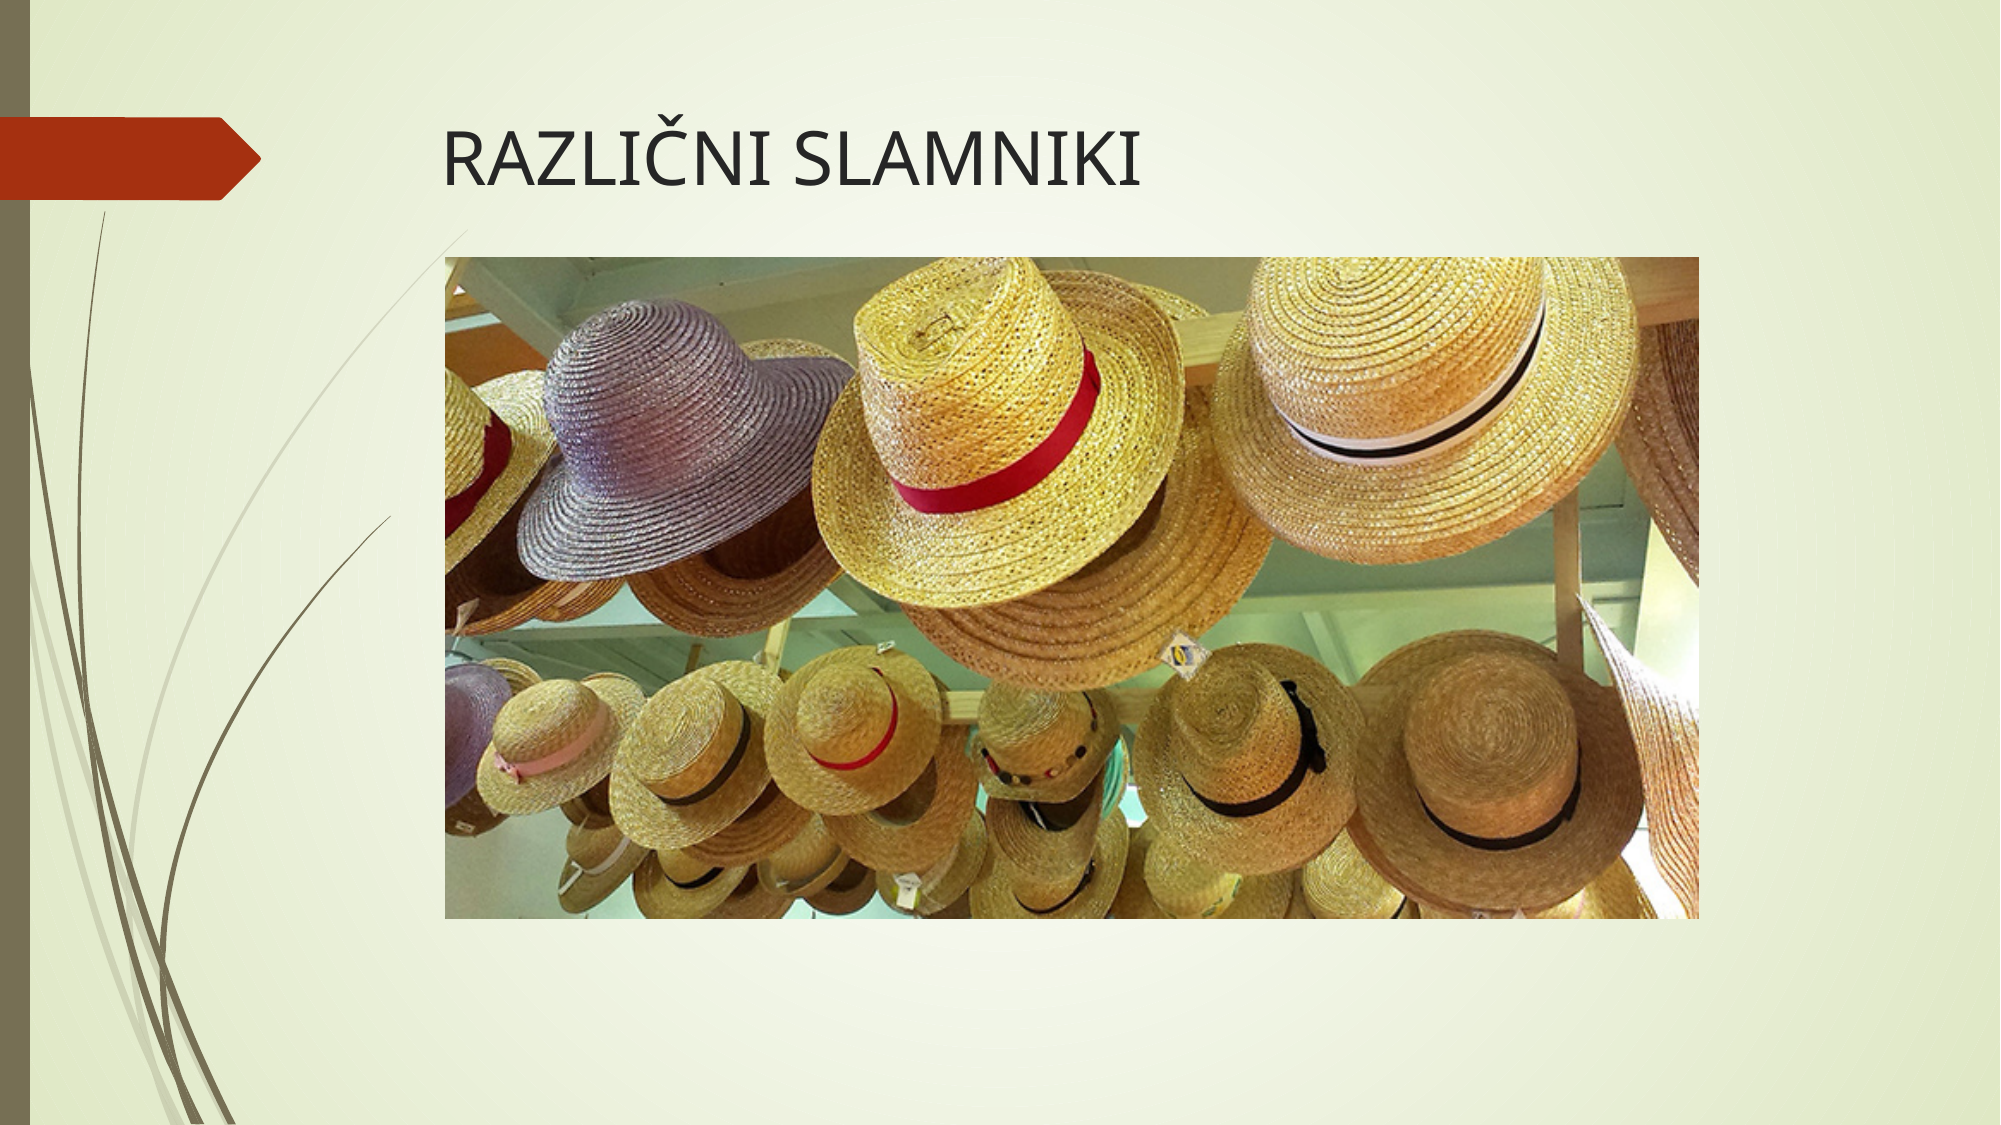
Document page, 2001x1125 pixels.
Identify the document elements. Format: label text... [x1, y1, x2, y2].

title RAZLIČNI SLAMNIKI [425, 102, 1888, 313]
picture [445, 257, 1699, 919]
